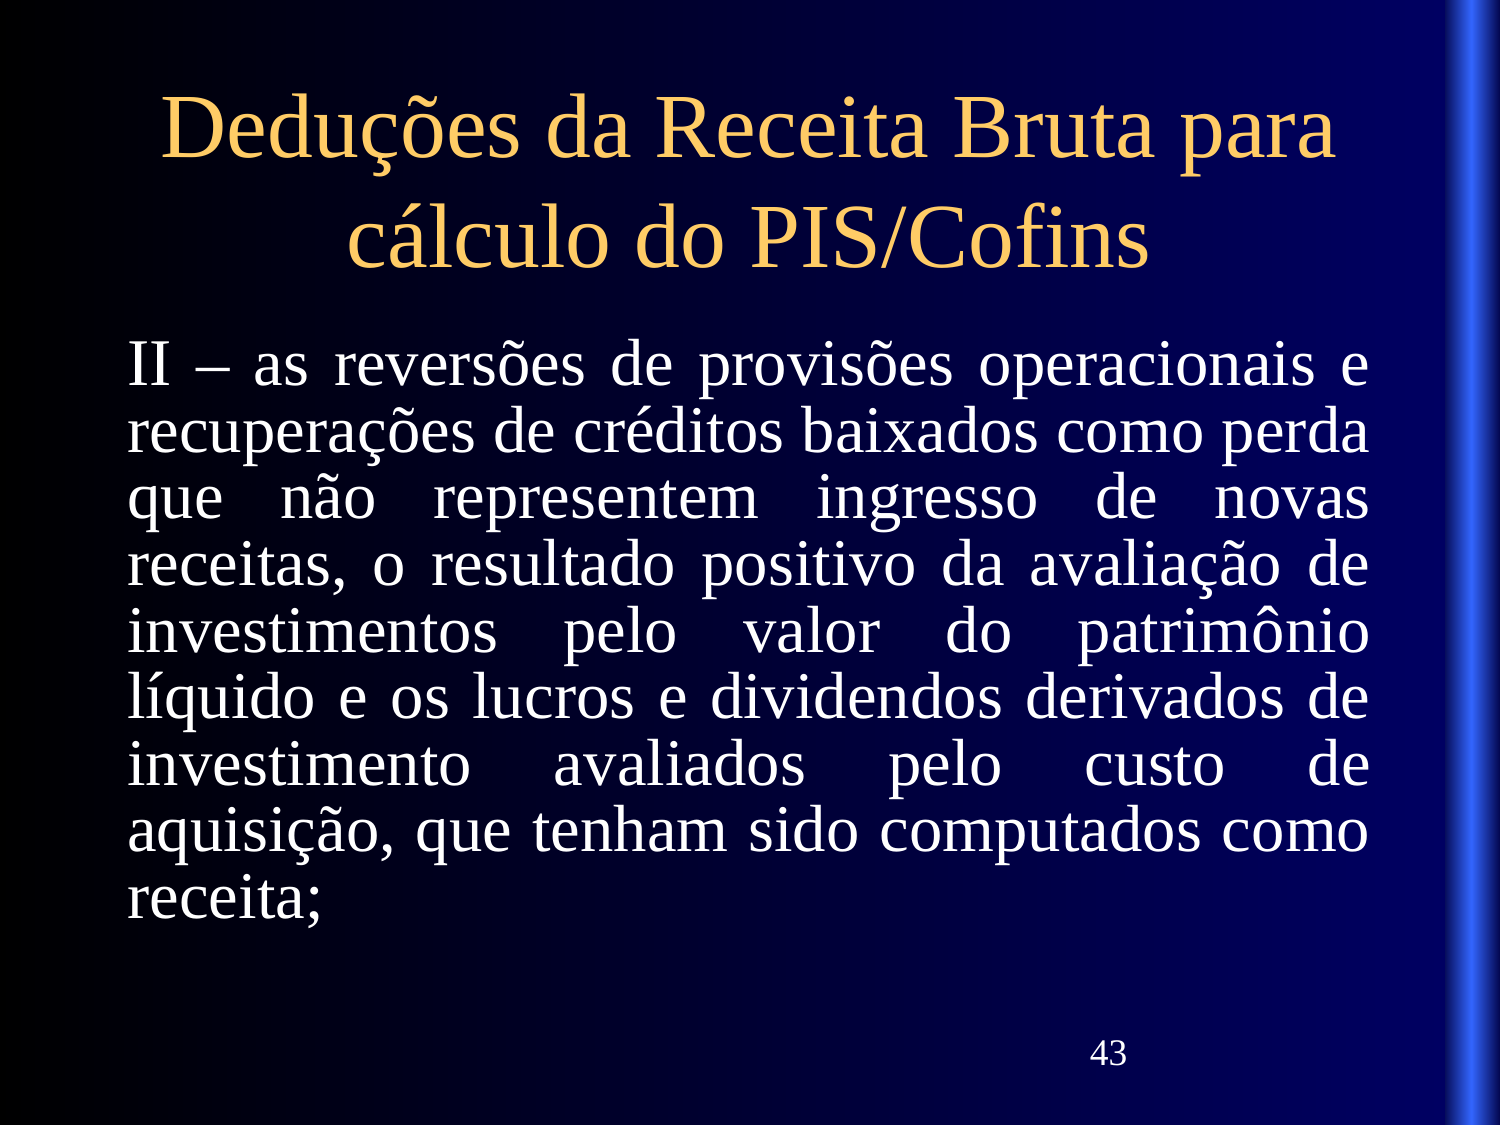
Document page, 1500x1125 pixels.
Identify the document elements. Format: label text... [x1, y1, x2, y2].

text_box II – as reversões de provisões operacionais e recuperações de créditos baixados como perda que não representem ingresso de novas receitas, o resultado positivo da avaliação de investimentos pelo valor do patrimônio líquido e os lucros e dividendos derivados de investimento avaliados pelo custo de aquisição, que tenham sido computados como receita; [112, 324, 1388, 1001]
title Deduções da Receita Bruta para cálculo do PIS/Cofins [112, 58, 1388, 294]
